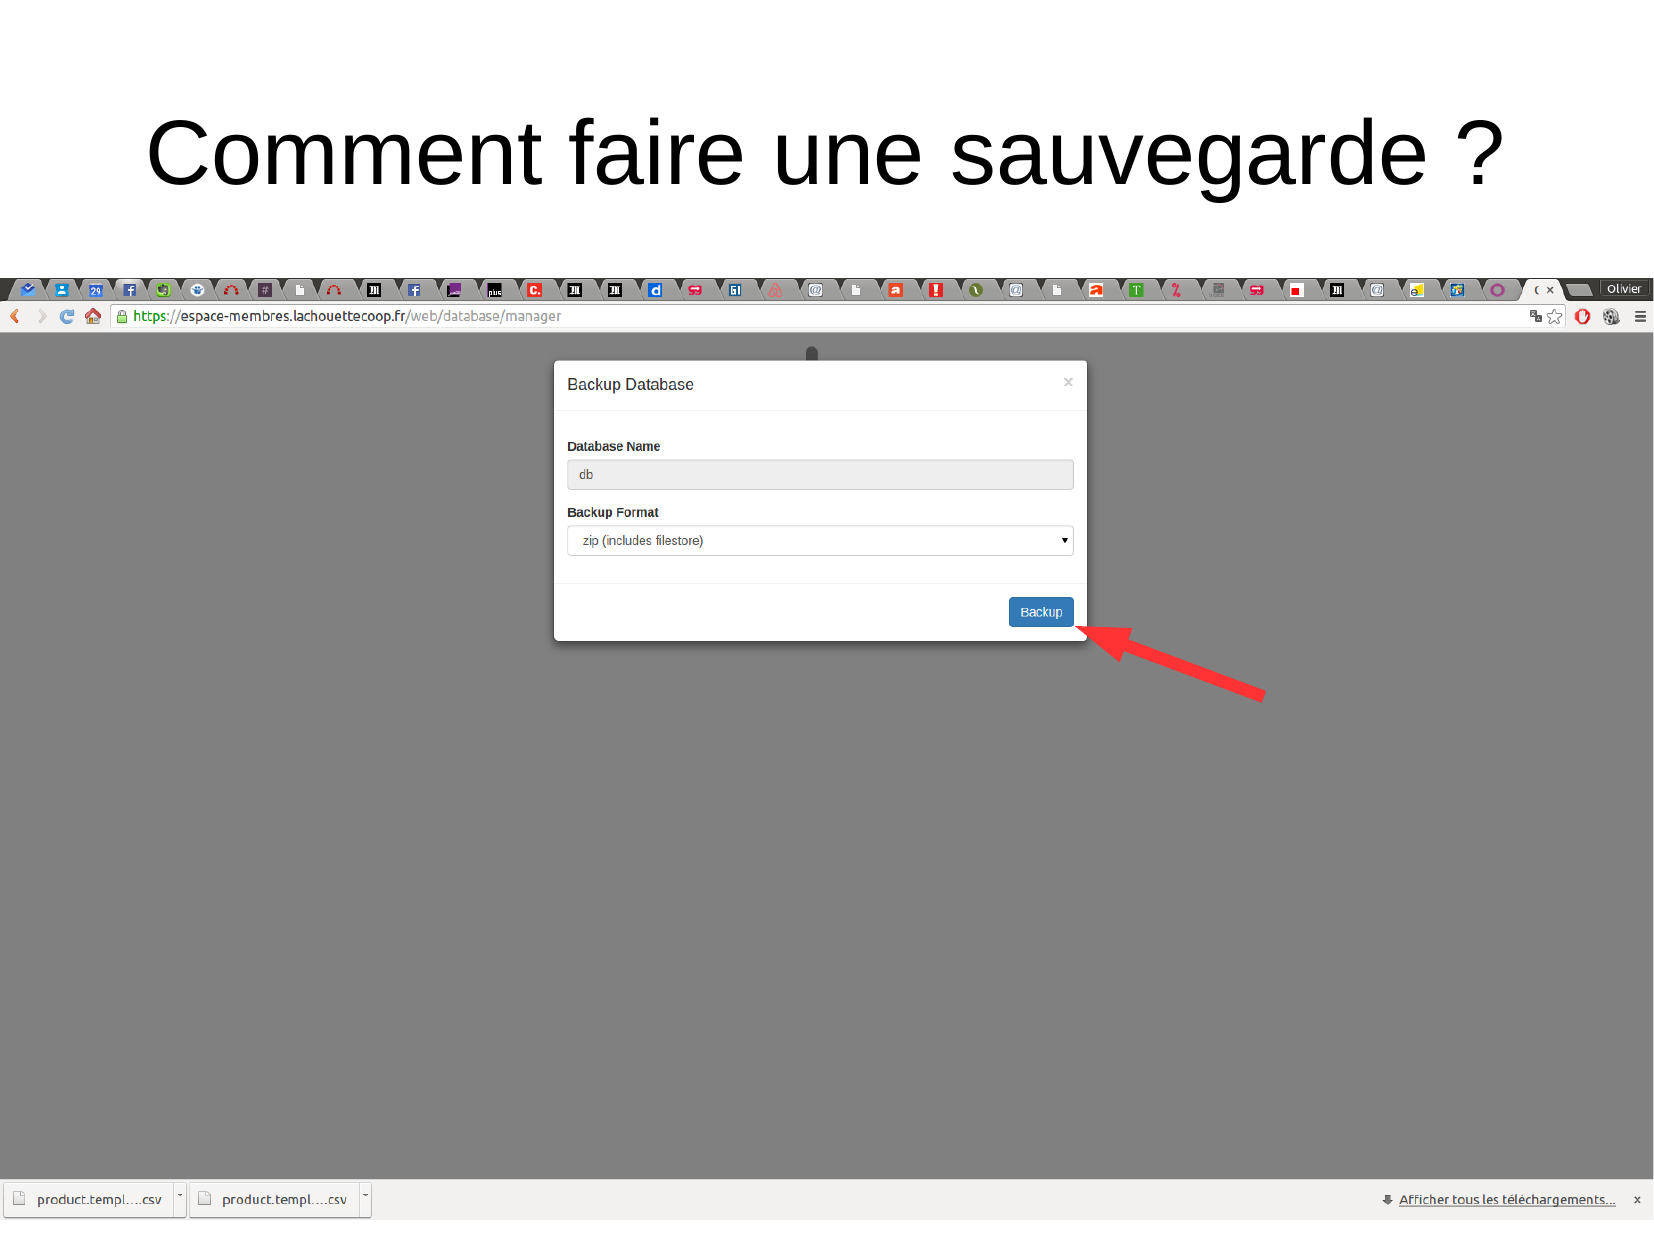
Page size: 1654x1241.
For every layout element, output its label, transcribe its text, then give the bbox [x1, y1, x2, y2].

title Comment faire une sauvegarde ? [82, 49, 1571, 257]
picture [0, 278, 1654, 1220]
